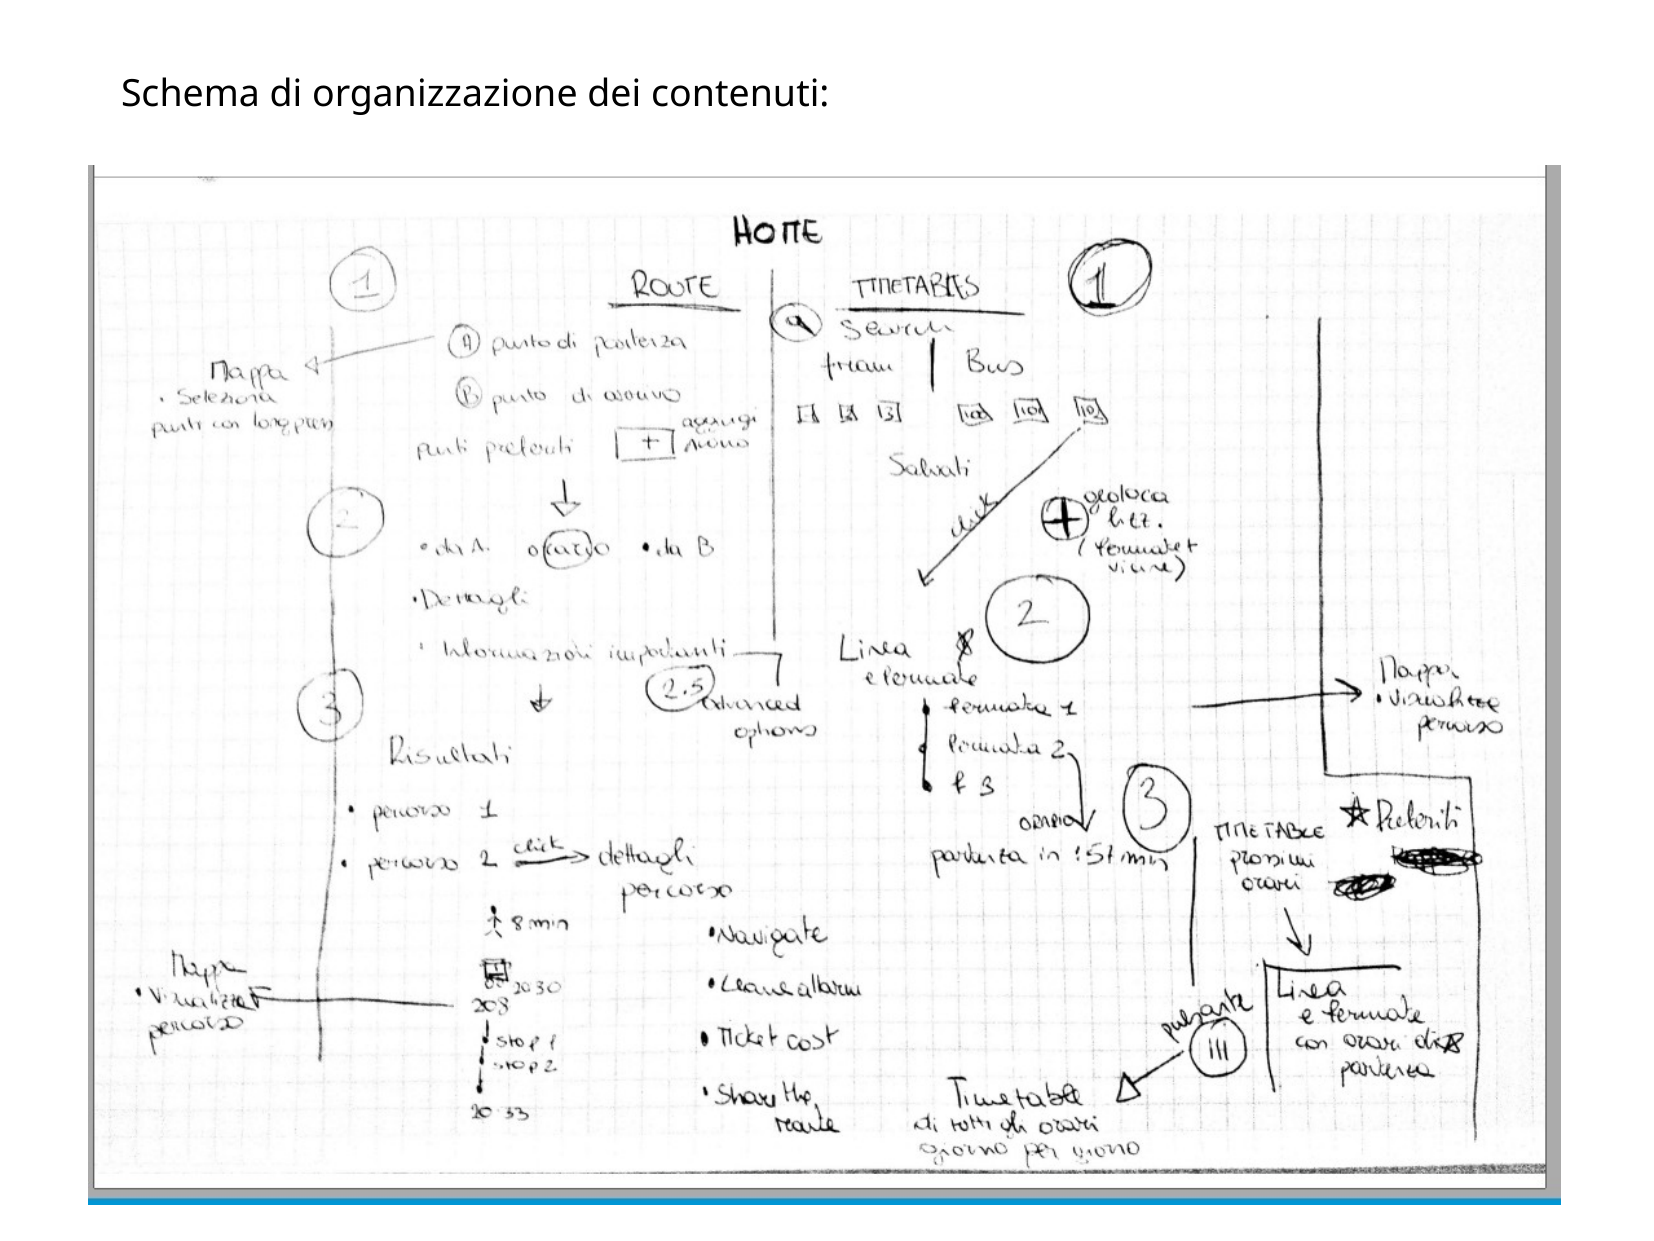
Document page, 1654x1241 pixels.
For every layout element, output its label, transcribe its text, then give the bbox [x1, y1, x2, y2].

picture [88, 165, 1561, 1199]
text_box Schema di organizzazione dei contenuti: [106, 59, 1406, 124]
